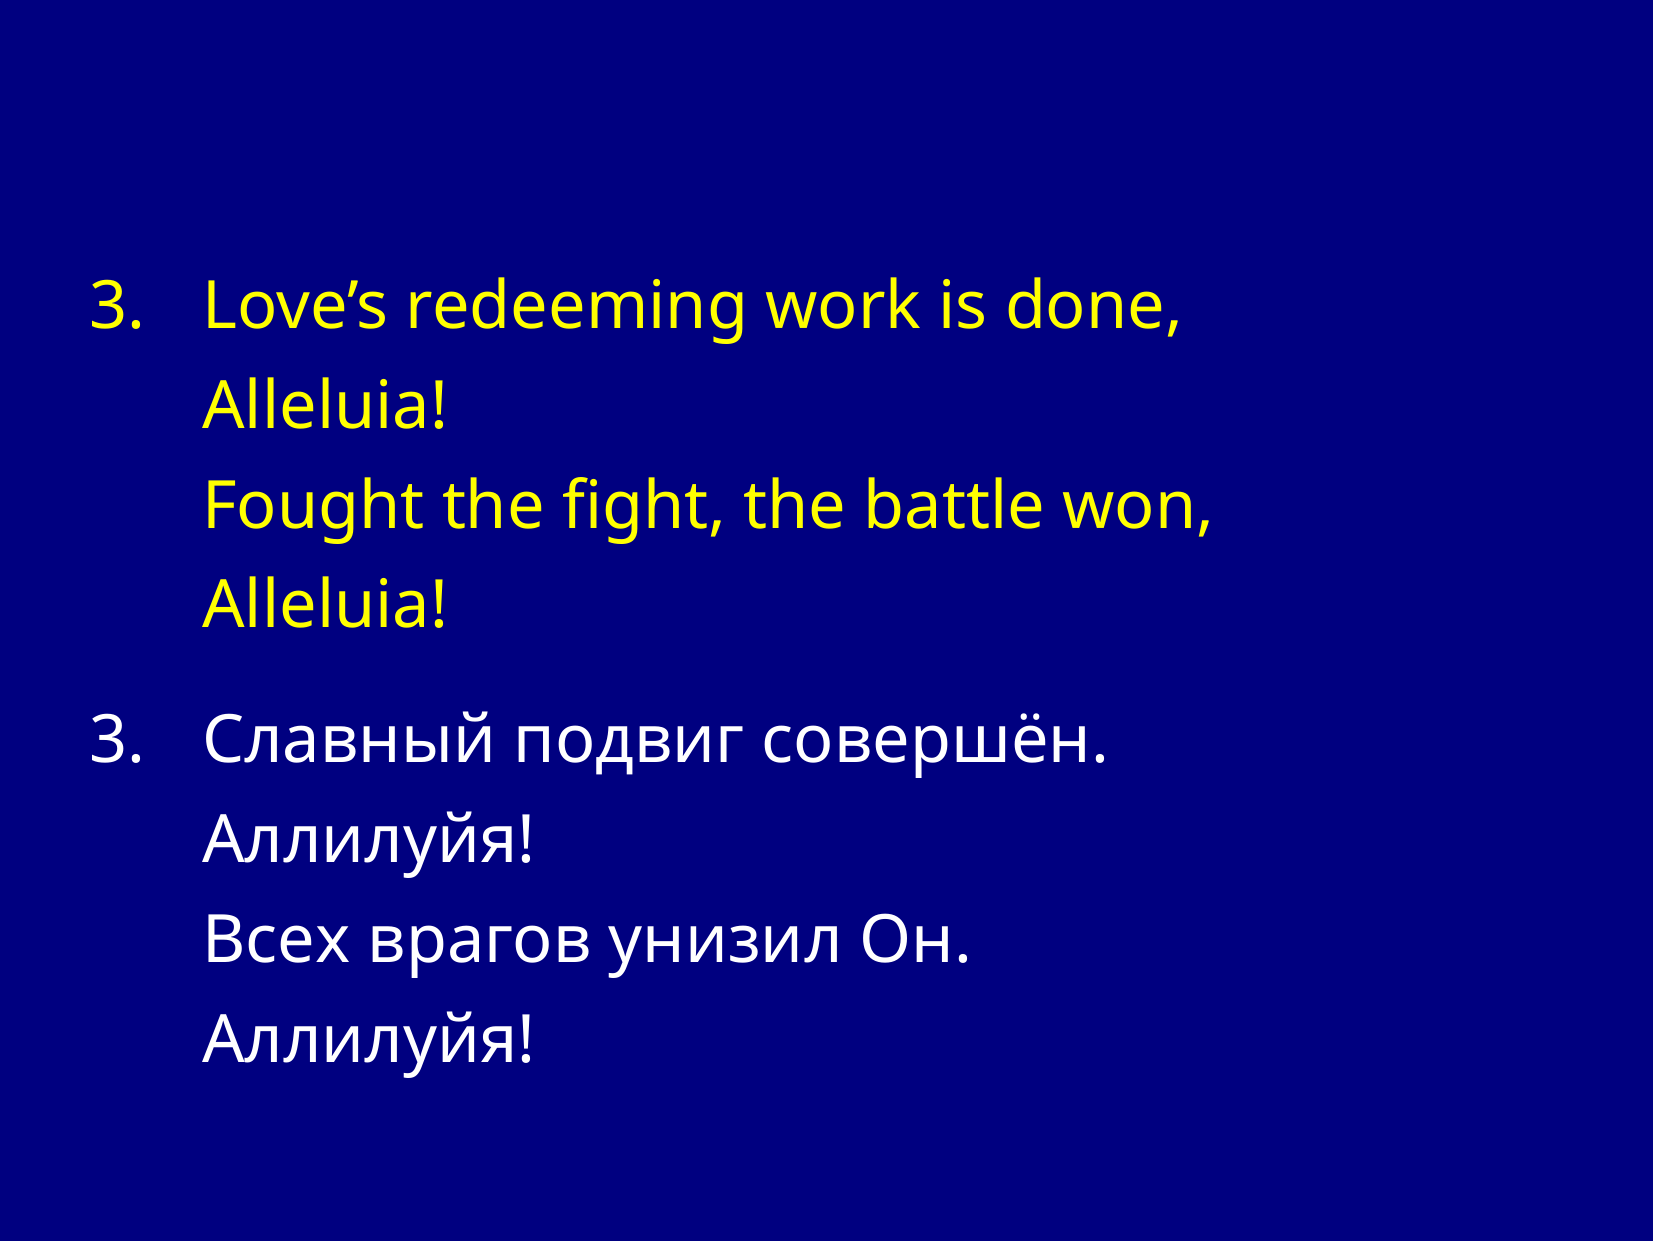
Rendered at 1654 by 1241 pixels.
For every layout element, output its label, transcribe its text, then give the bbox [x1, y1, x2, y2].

text_box 3. Славный подвиг совершён. Аллилуйя! Всех врагов унизил Он. Аллилуйя! [75, 675, 1576, 1163]
text_box 3. Love’s redeeming work is done, Alleluia! Fought the fight, the battle won, Alleluia! [75, 150, 1576, 638]
